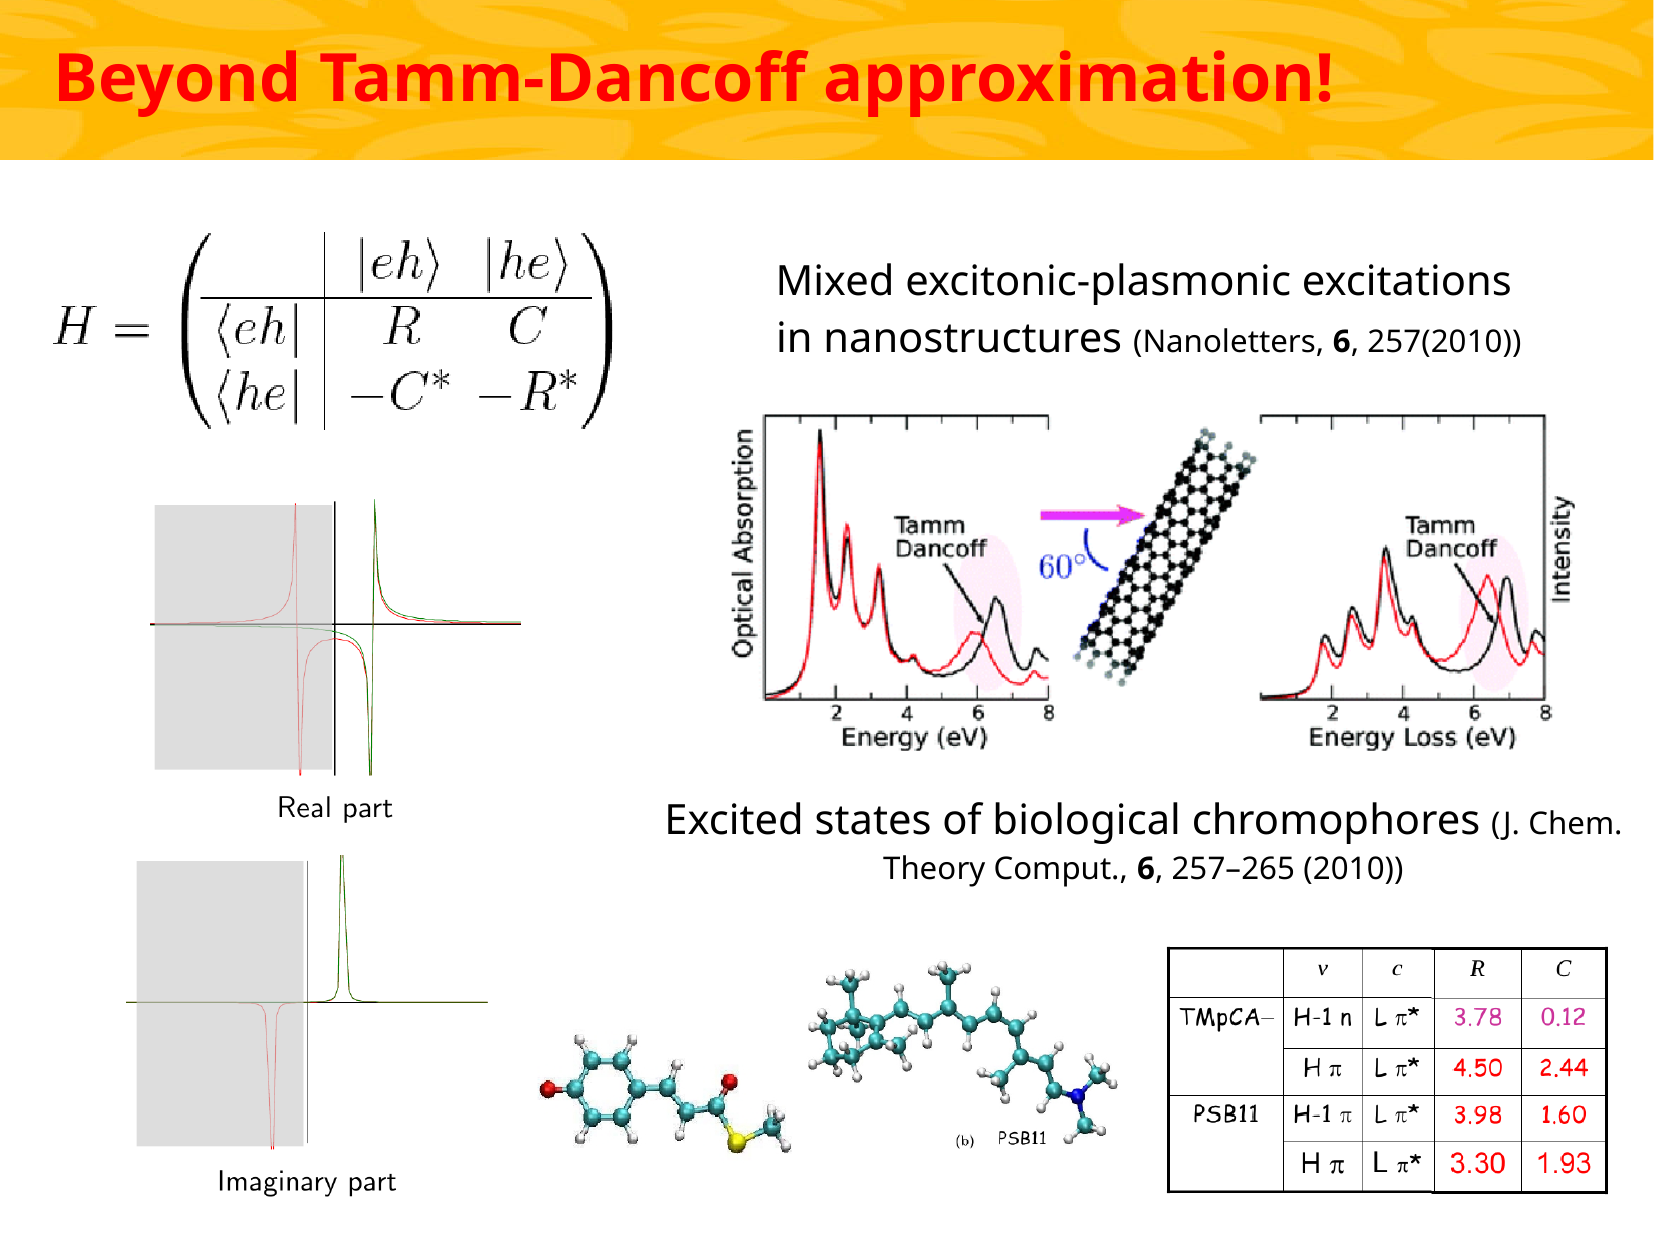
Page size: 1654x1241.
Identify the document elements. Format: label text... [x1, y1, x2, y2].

picture [150, 487, 526, 827]
text_box Excited states of biological chromophores (J. Chem. Theory Comput., 6, 257–265 (2010)) [637, 782, 1651, 916]
picture [112, 850, 488, 1201]
picture [30, 209, 631, 452]
picture [0, 0, 1654, 160]
text_box Mixed excitonic-plasmonic excitations in nanostructures (Nanoletters, 6, 257(2010)) [637, 243, 1651, 393]
picture [1162, 940, 1613, 1201]
picture [525, 941, 1126, 1163]
text_box Beyond Tamm-Dancoff approximation! [39, 23, 1615, 148]
picture [701, 393, 1602, 778]
